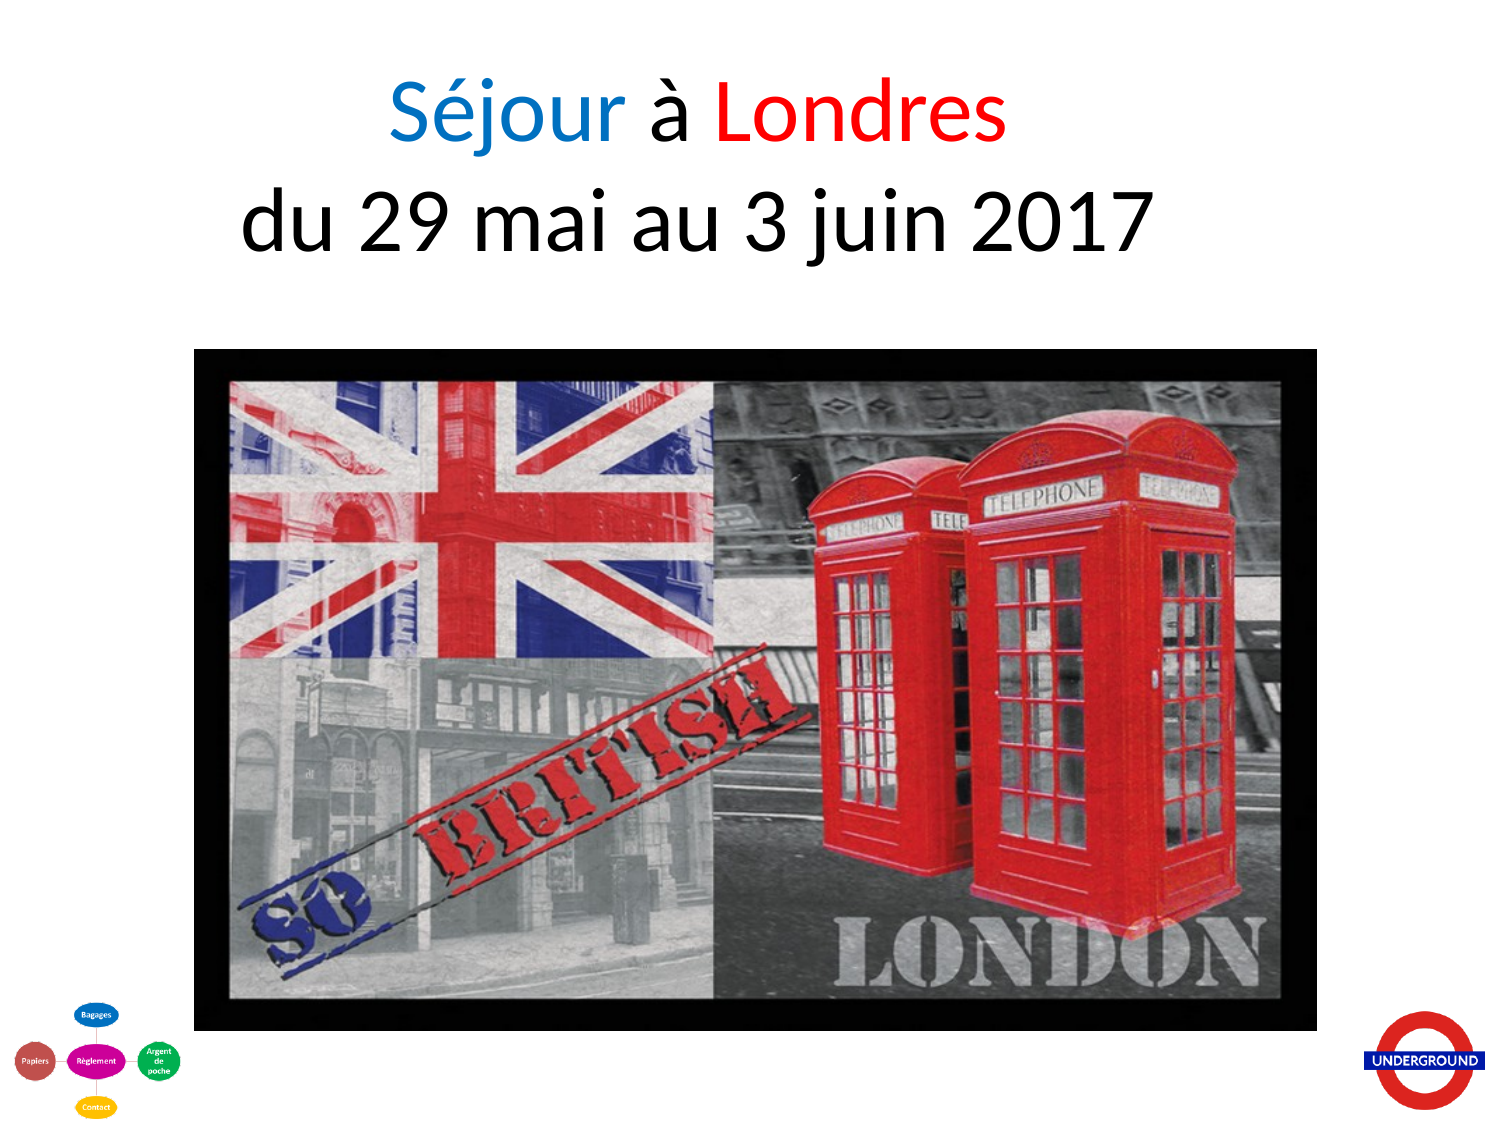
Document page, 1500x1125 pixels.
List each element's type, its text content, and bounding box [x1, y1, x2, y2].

title Séjour à Londres du 29 mai au 3 juin 2017 [61, 42, 1337, 284]
picture [194, 349, 1317, 1031]
picture [1364, 1011, 1485, 1110]
picture [10, 996, 183, 1125]
